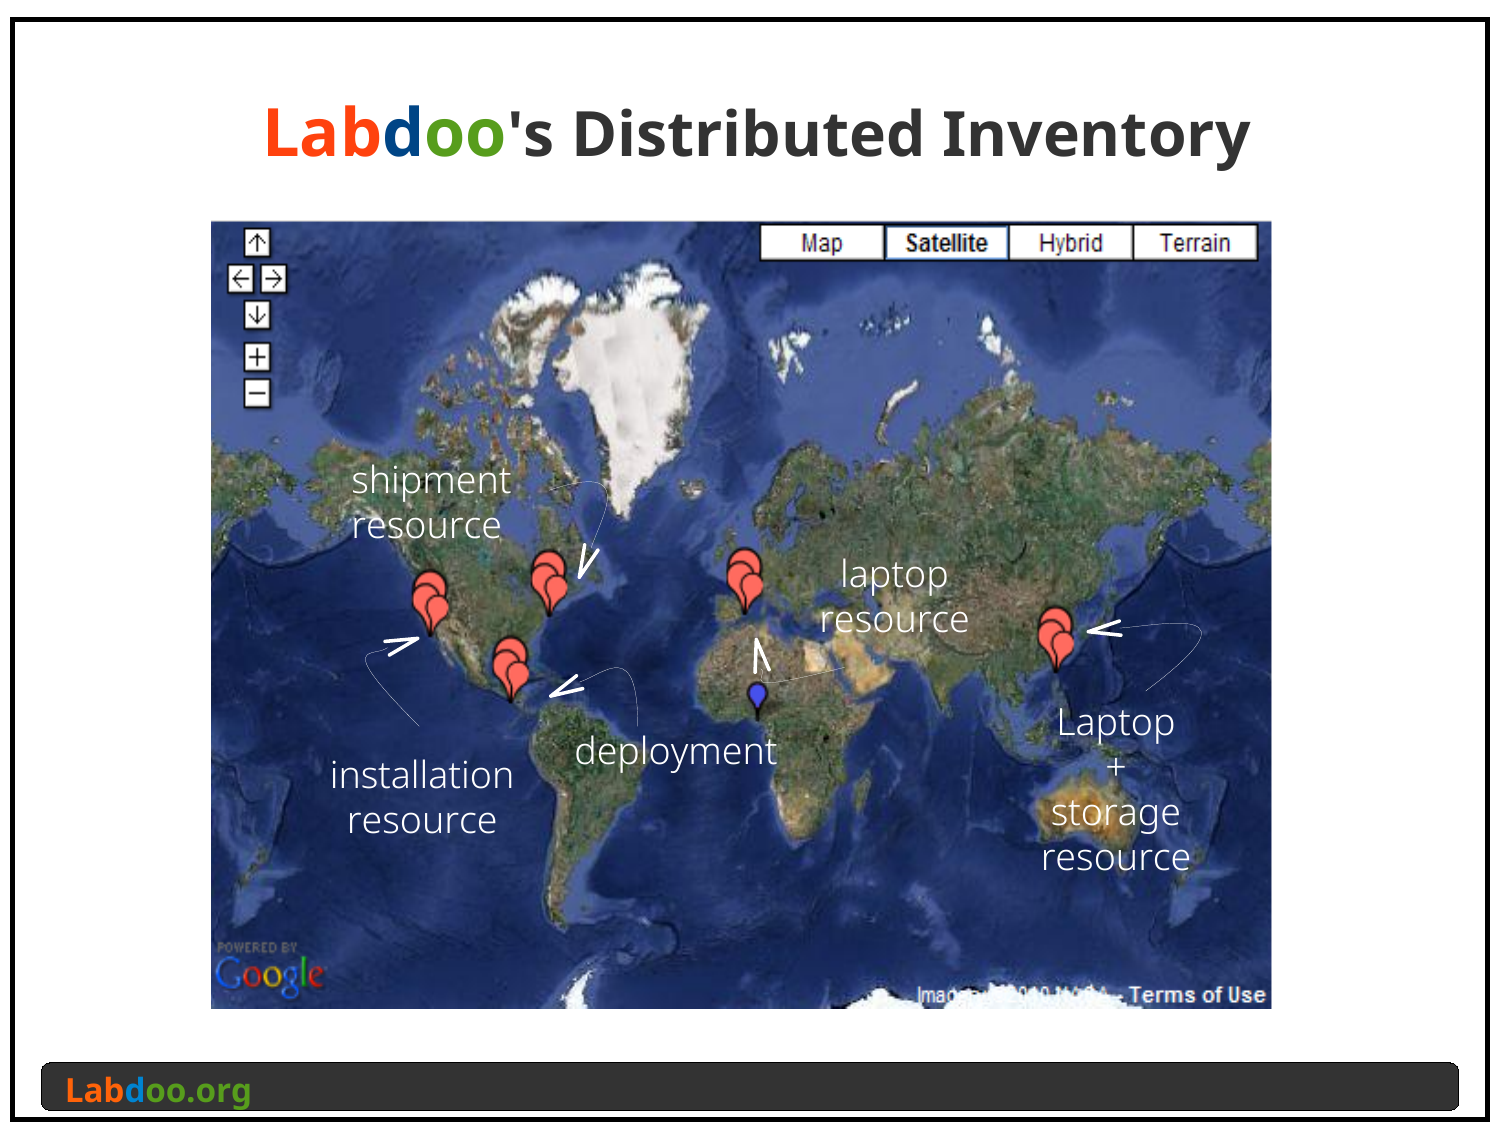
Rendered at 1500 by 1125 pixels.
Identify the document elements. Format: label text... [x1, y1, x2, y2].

text_box Laptop + storage resource [992, 691, 1241, 886]
text_box deployment [543, 719, 810, 780]
text_box shipment resource [336, 448, 573, 553]
title Labdoo's Distributed Inventory [53, 43, 1461, 217]
text_box installation resource [289, 743, 556, 849]
picture [211, 220, 1281, 1009]
text_box laptop resource [761, 542, 1028, 648]
